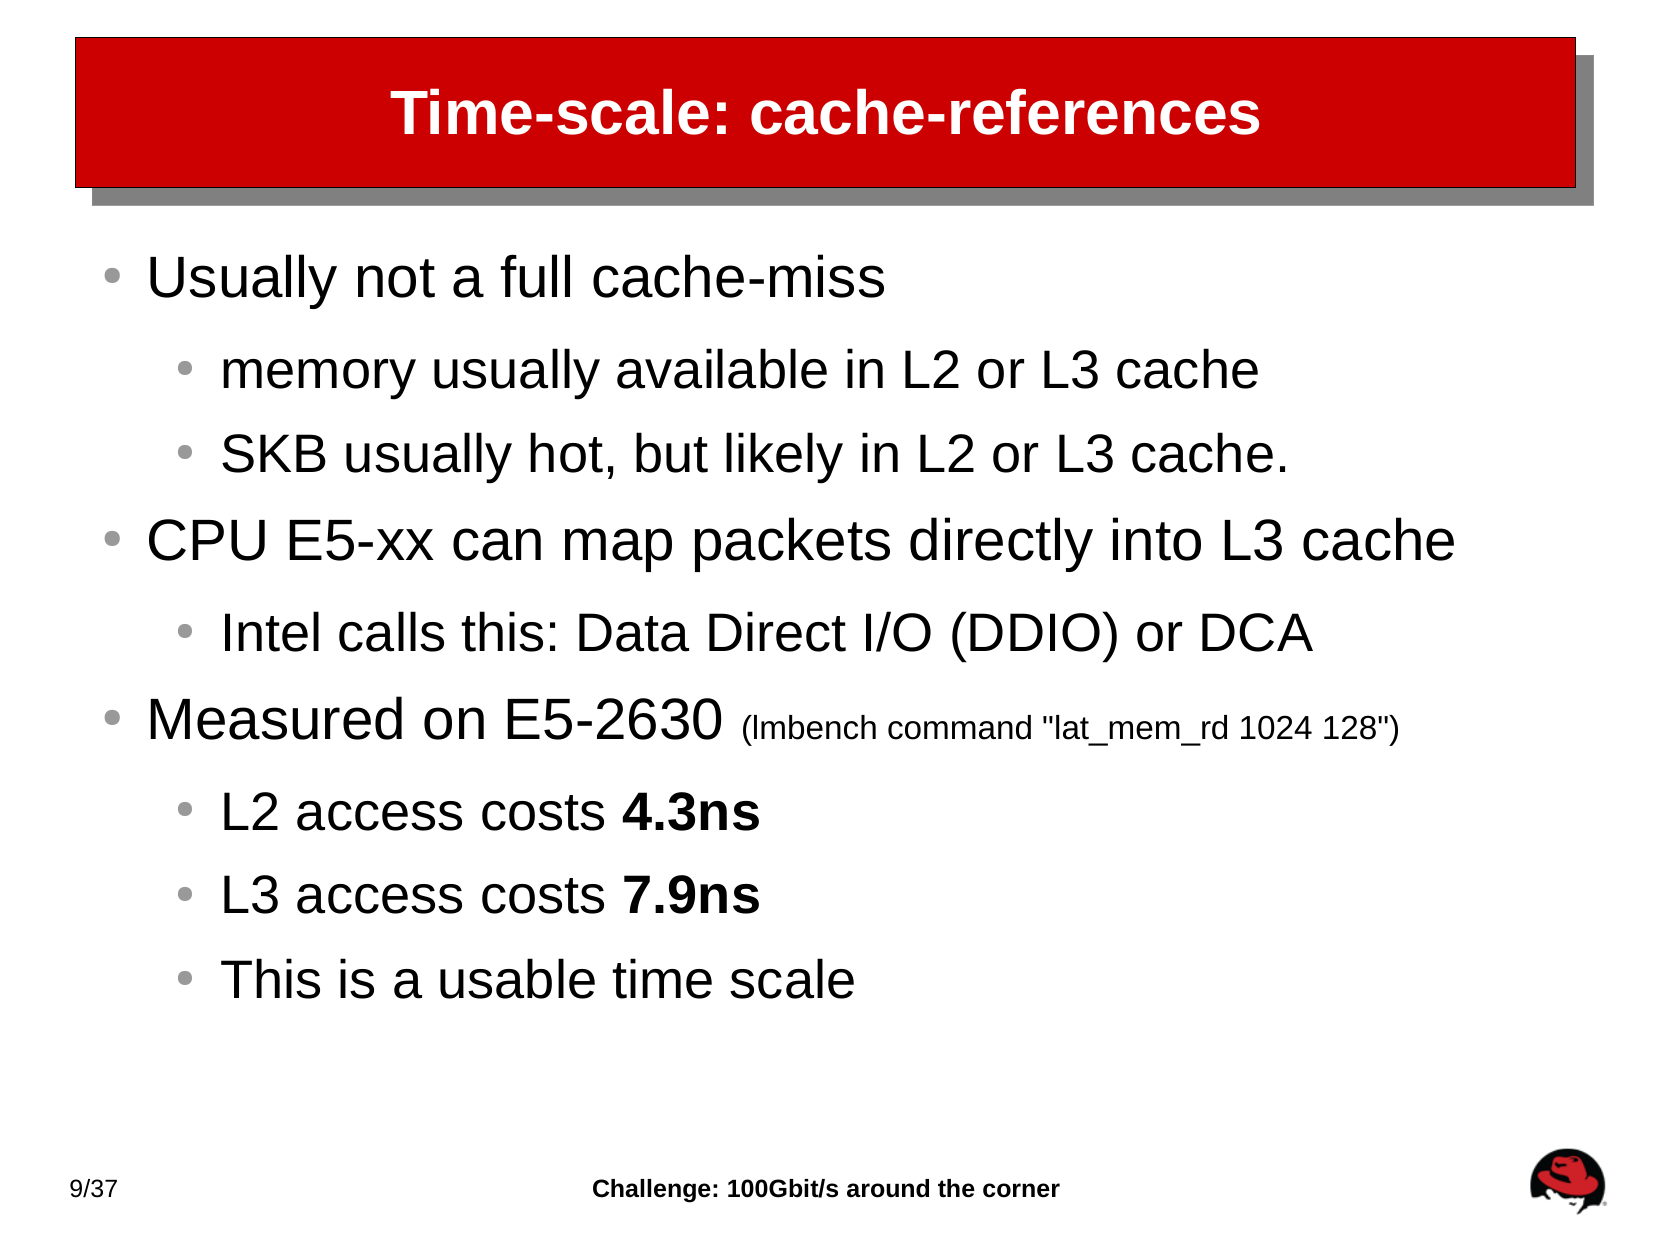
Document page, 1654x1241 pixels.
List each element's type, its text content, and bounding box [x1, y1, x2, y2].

list Usually not a full cache-miss memory usually available in L2 or L3 cache SKB usually hot, but likely in L2 or L3 cache. CPU E5-xx can map packets directly into L3 cache Intel calls this: Data Direct I/O (DDIO) or DCA Measured on E5-2630 (lmbench command "lat_mem_rd 1024 128") L2 access costs 4.3ns L3 access costs 7.9ns This is a usable time scale [86, 244, 1576, 1039]
title Time-scale: cache-references [82, 37, 1571, 188]
picture [1529, 1146, 1613, 1224]
